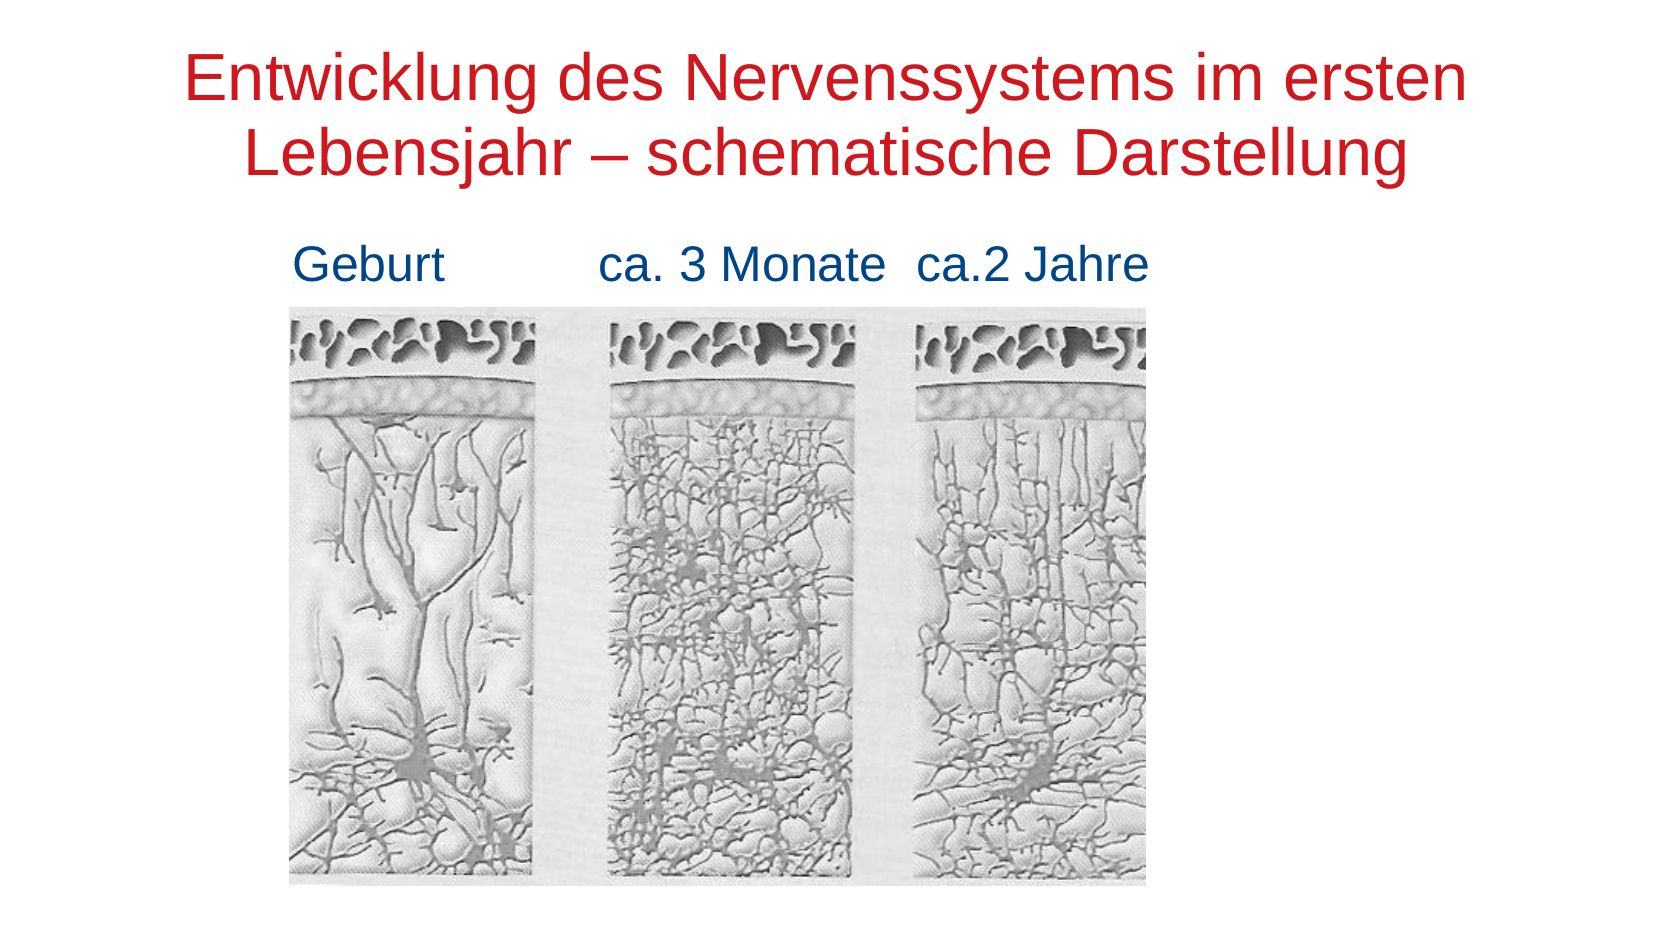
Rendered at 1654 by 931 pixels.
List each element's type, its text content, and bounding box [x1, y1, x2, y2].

picture [289, 307, 1146, 886]
list Geburt ca. 3 Monate ca.2 Jahre [23, 236, 1560, 898]
title Entwicklung des Nervenssystems im ersten Lebensjahr – schematische Darstellung [82, 37, 1571, 193]
